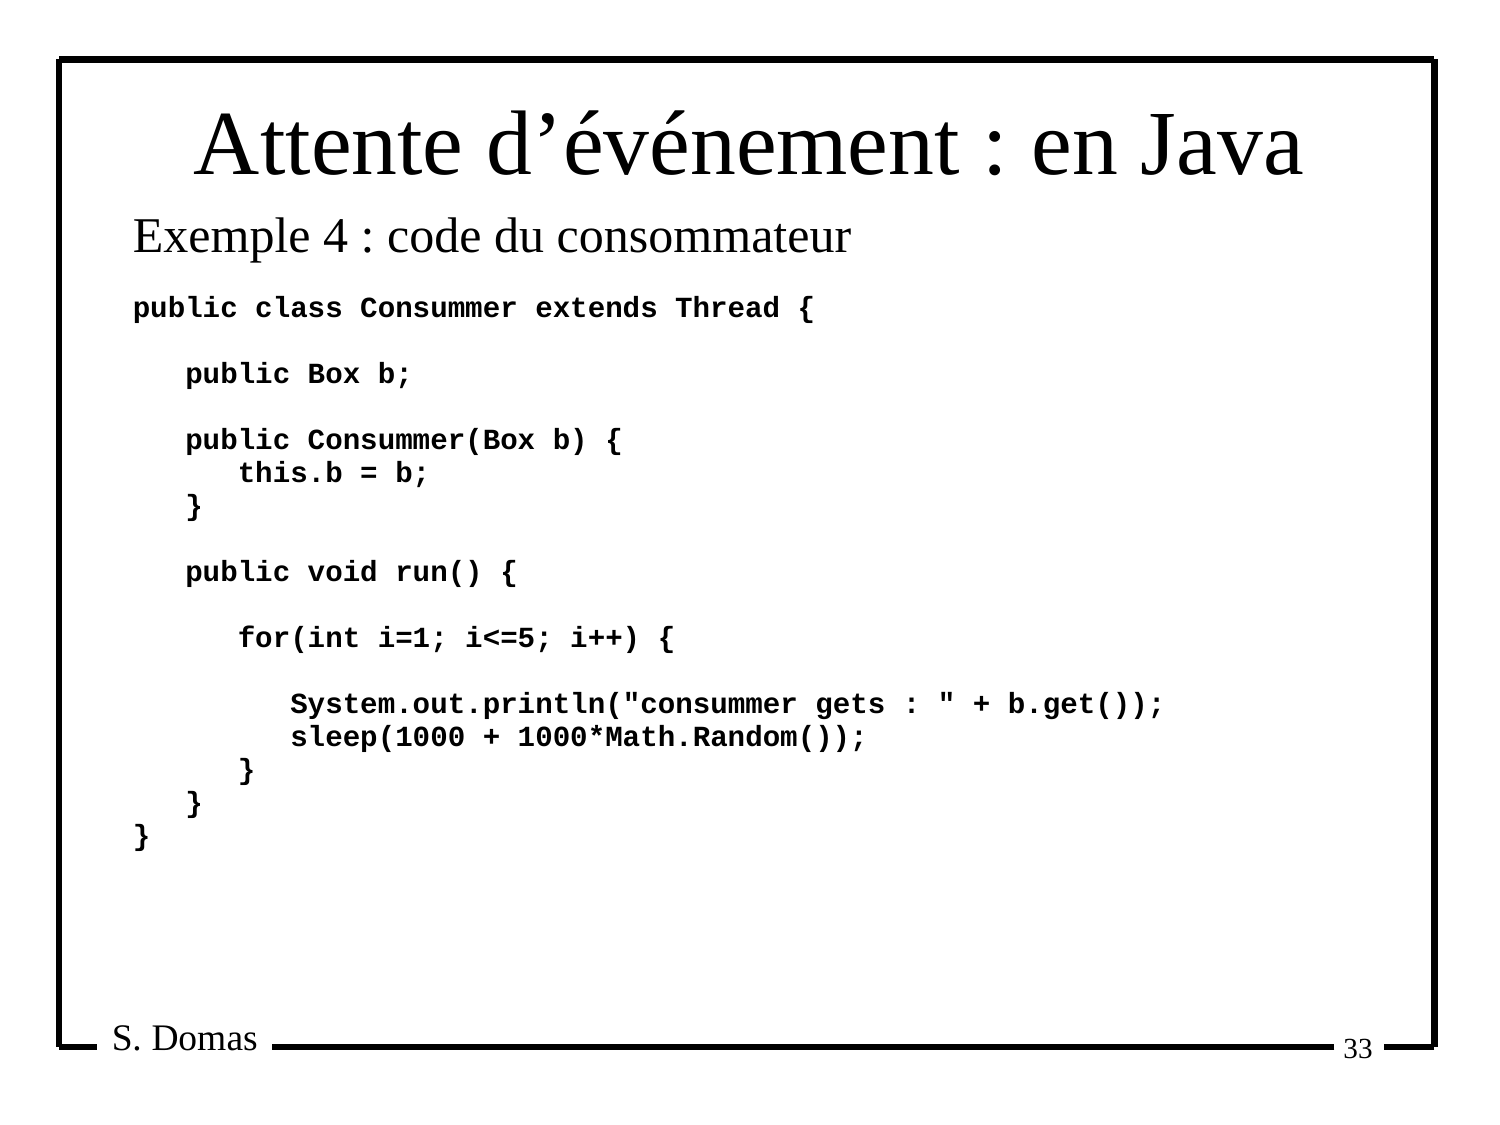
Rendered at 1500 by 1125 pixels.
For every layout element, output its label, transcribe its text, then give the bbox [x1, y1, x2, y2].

text_box S. Domas [97, 1009, 273, 1067]
text_box Exemple 4 : code du consommateur public class Consummer extends Thread { public Box b; public Consummer(Box b) { this.b = b; } public void run() { for(int i=1; i<=5; i++) { System.out.println("consummer gets : " + b.get()); sleep(1000 + 1000*Math.Random()); } } } [118, 238, 1388, 1034]
title Attente d’événement : en Java [112, 49, 1388, 238]
